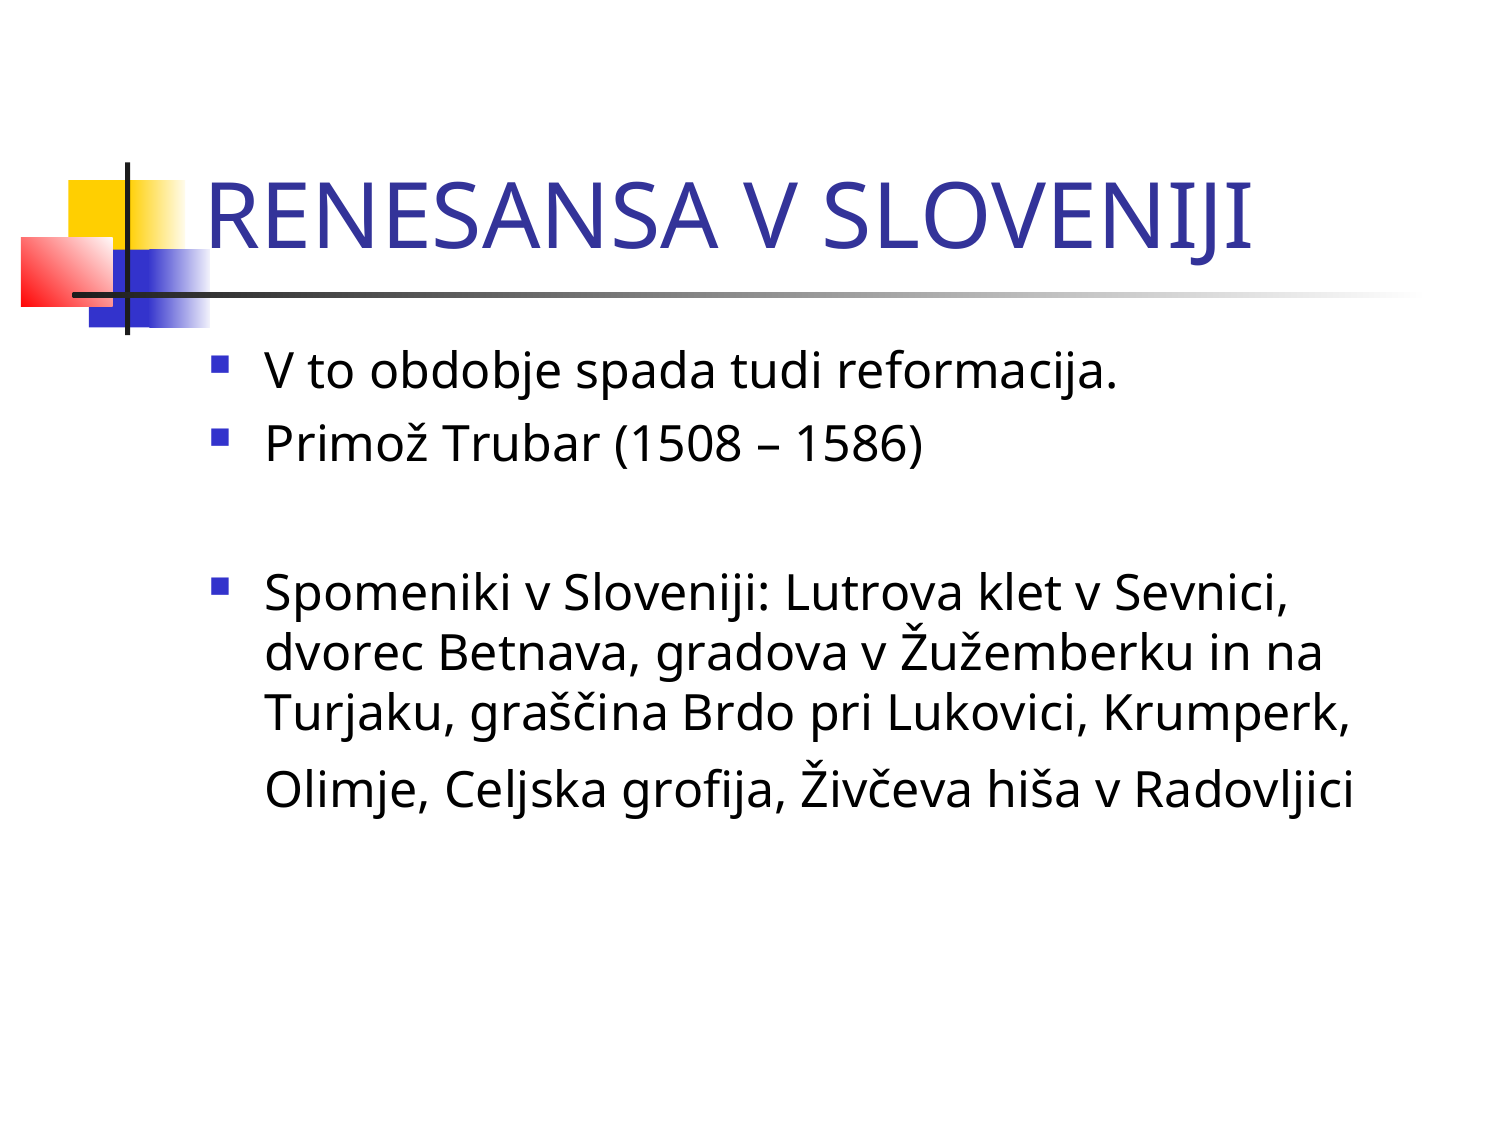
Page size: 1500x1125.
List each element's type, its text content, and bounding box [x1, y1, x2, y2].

list V to obdobje spada tudi reformacija. Primož Trubar (1508 – 1586) Spomeniki v Sloveniji: Lutrova klet v Sevnici, dvorec Betnava, gradova v Žužemberku in na Turjaku, graščina Brdo pri Lukovici, Krumperk, Olimje, Celjska grofija, Živčeva hiša v Radovljici [193, 331, 1469, 1007]
title RENESANSA V SLOVENIJI [188, 35, 1468, 276]
